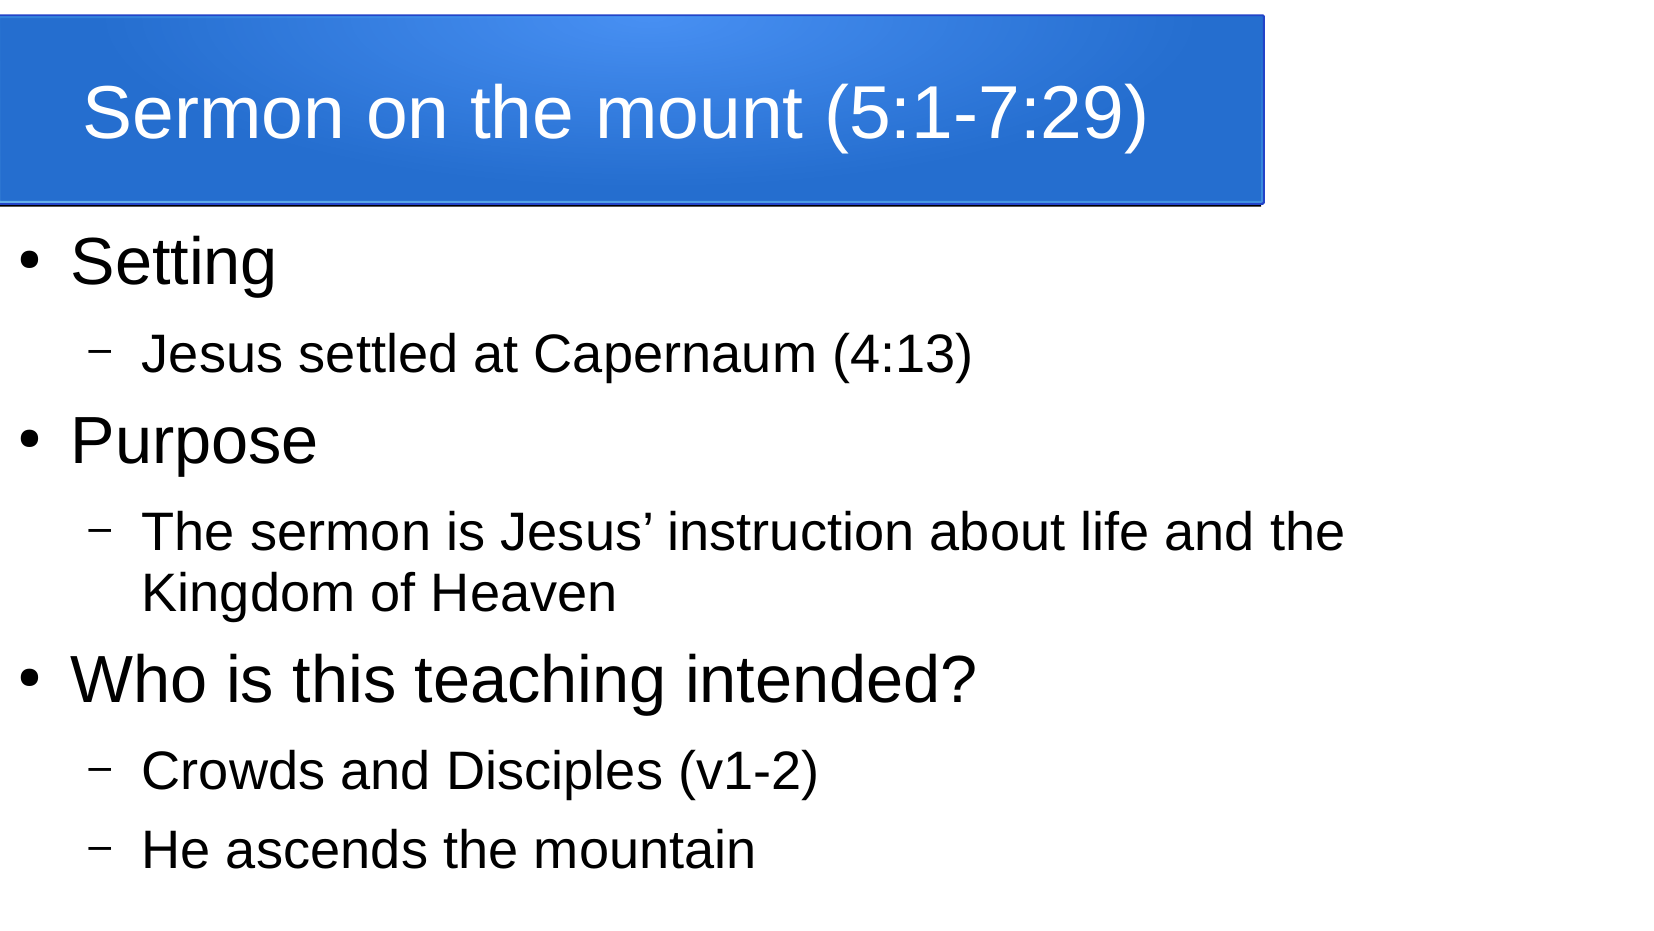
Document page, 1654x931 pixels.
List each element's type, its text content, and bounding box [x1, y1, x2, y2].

list Setting Jesus settled at Capernaum (4:13) Purpose The sermon is Jesus’ instruction about life and the Kingdom of Heaven Who is this teaching intended? Crowds and Disciples (v1-2) He ascends the mountain [0, 224, 1571, 931]
title Sermon on the mount (5:1-7:29) [82, 35, 1235, 189]
